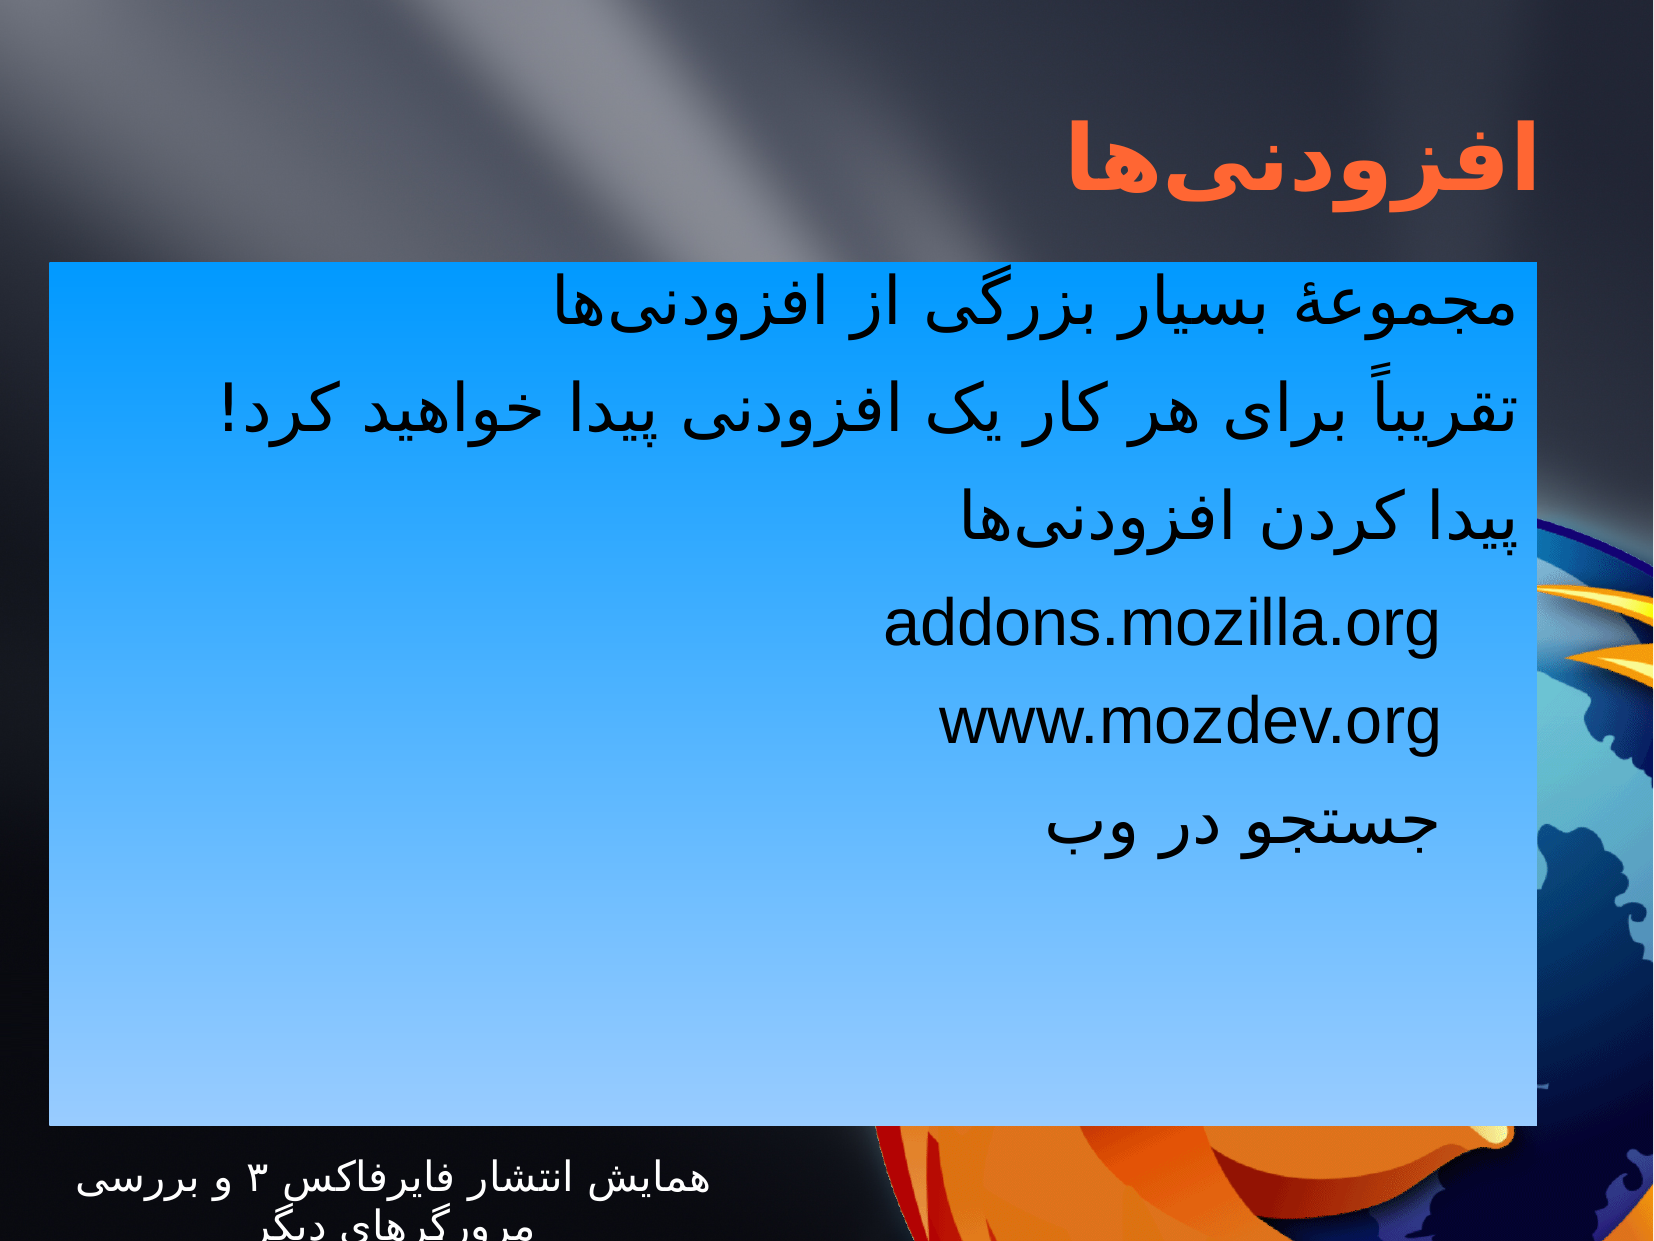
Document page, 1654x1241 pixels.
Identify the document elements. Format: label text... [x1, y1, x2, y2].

picture [0, 0, 1654, 1241]
picture [521, 1231, 528, 1237]
list مجموعهٔ بسیار بزرگی از افزودنی‌ها تقریباً برای هر کار یک افزودنی پیدا خواهید کرد! پیدا کردن افزودنی‌ها addons.mozilla.org www.mozdev.org جستجو در وب [49, 262, 1537, 1126]
title افزودنی‌ها [149, 55, 1575, 263]
